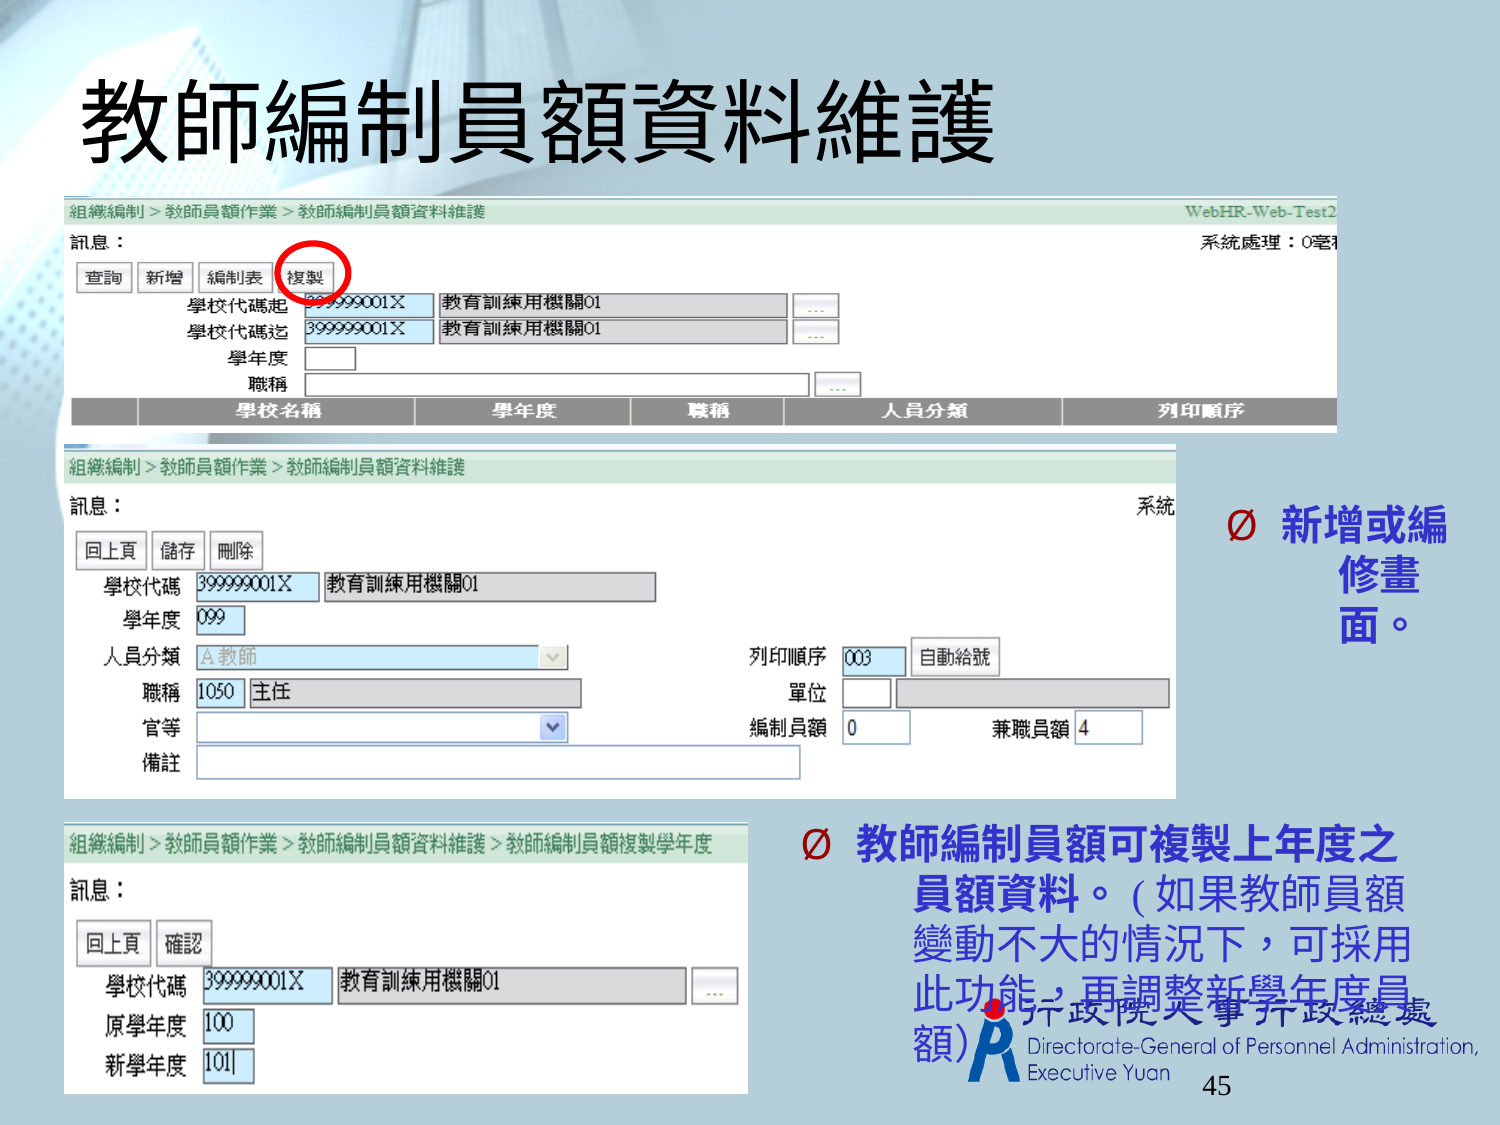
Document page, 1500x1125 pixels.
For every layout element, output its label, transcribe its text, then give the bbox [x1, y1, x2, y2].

picture [64, 822, 748, 1094]
picture [64, 444, 1176, 799]
title 教師編制員額資料維護 [64, 54, 1340, 185]
text_box 新增或編修畫面。 [1211, 492, 1500, 633]
text_box [1187, 1058, 1500, 1124]
text_box 教師編制員額可複製上年度之員額資料。(如果教師員額變動不大的情況下，可採用此功能，再調整新學年度員額） [785, 811, 1435, 952]
picture [64, 196, 1337, 433]
